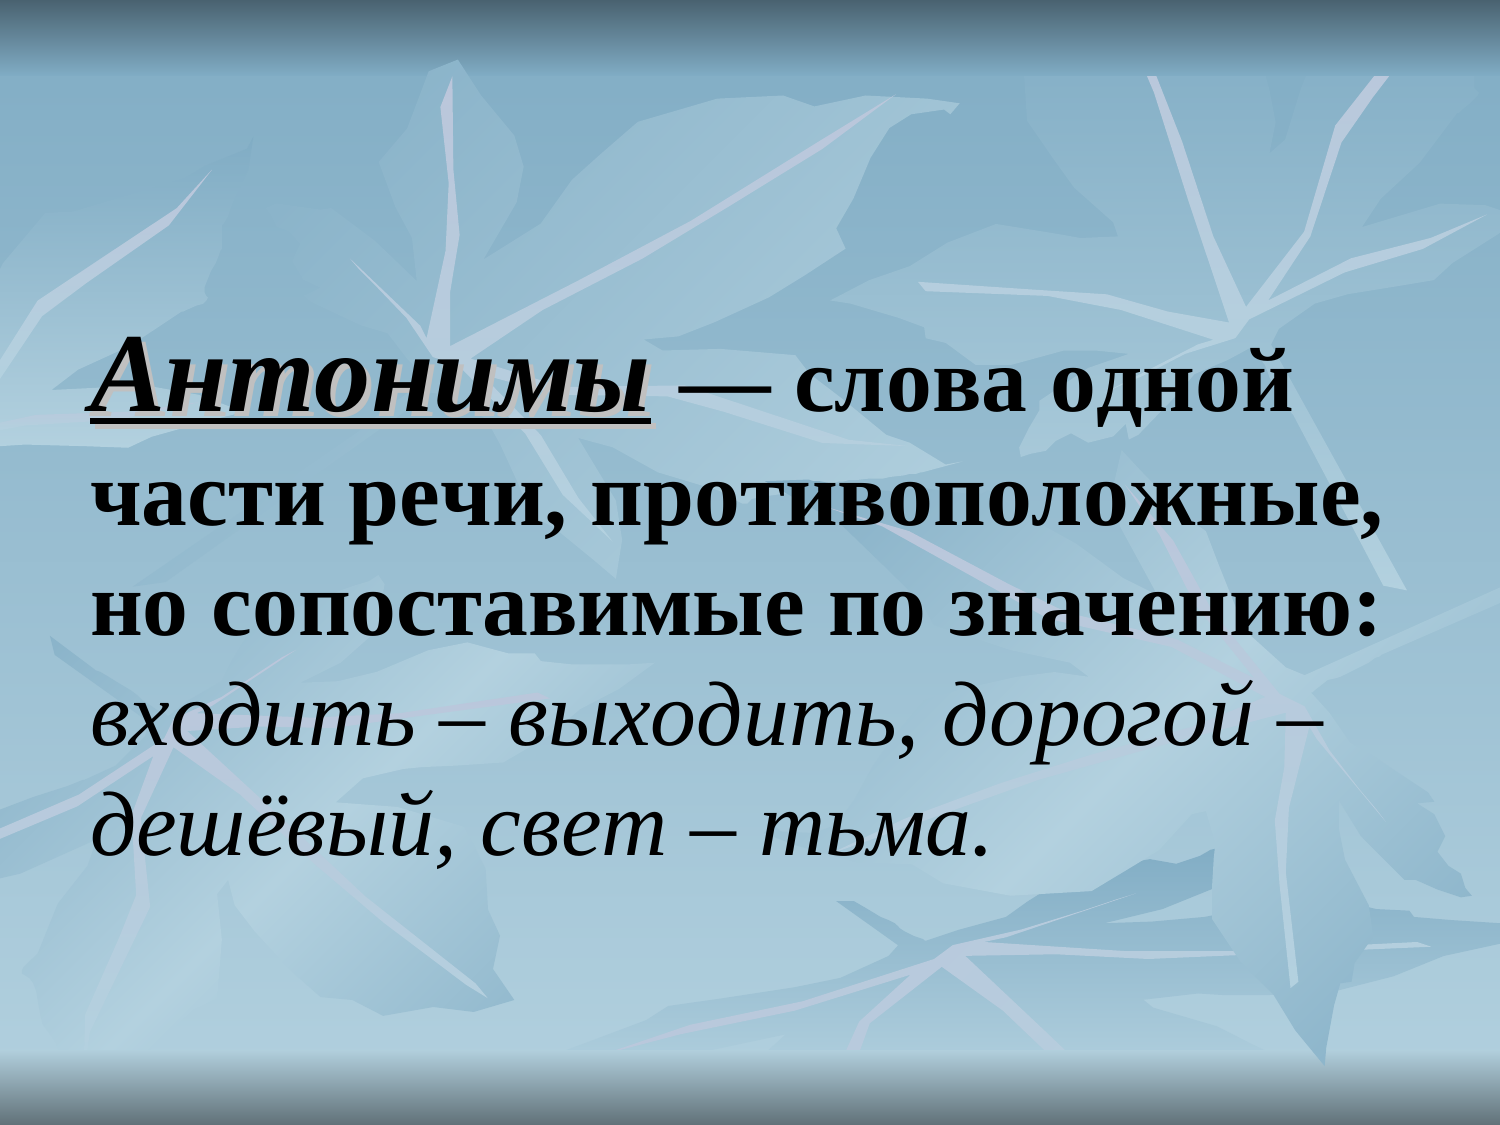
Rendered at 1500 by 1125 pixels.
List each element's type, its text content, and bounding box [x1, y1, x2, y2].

title Антонимы — слова одной части речи, противоположные, но сопоставимые по значению: входить – выходить, дорогой – дешёвый, свет – тьма. [75, 255, 1426, 917]
